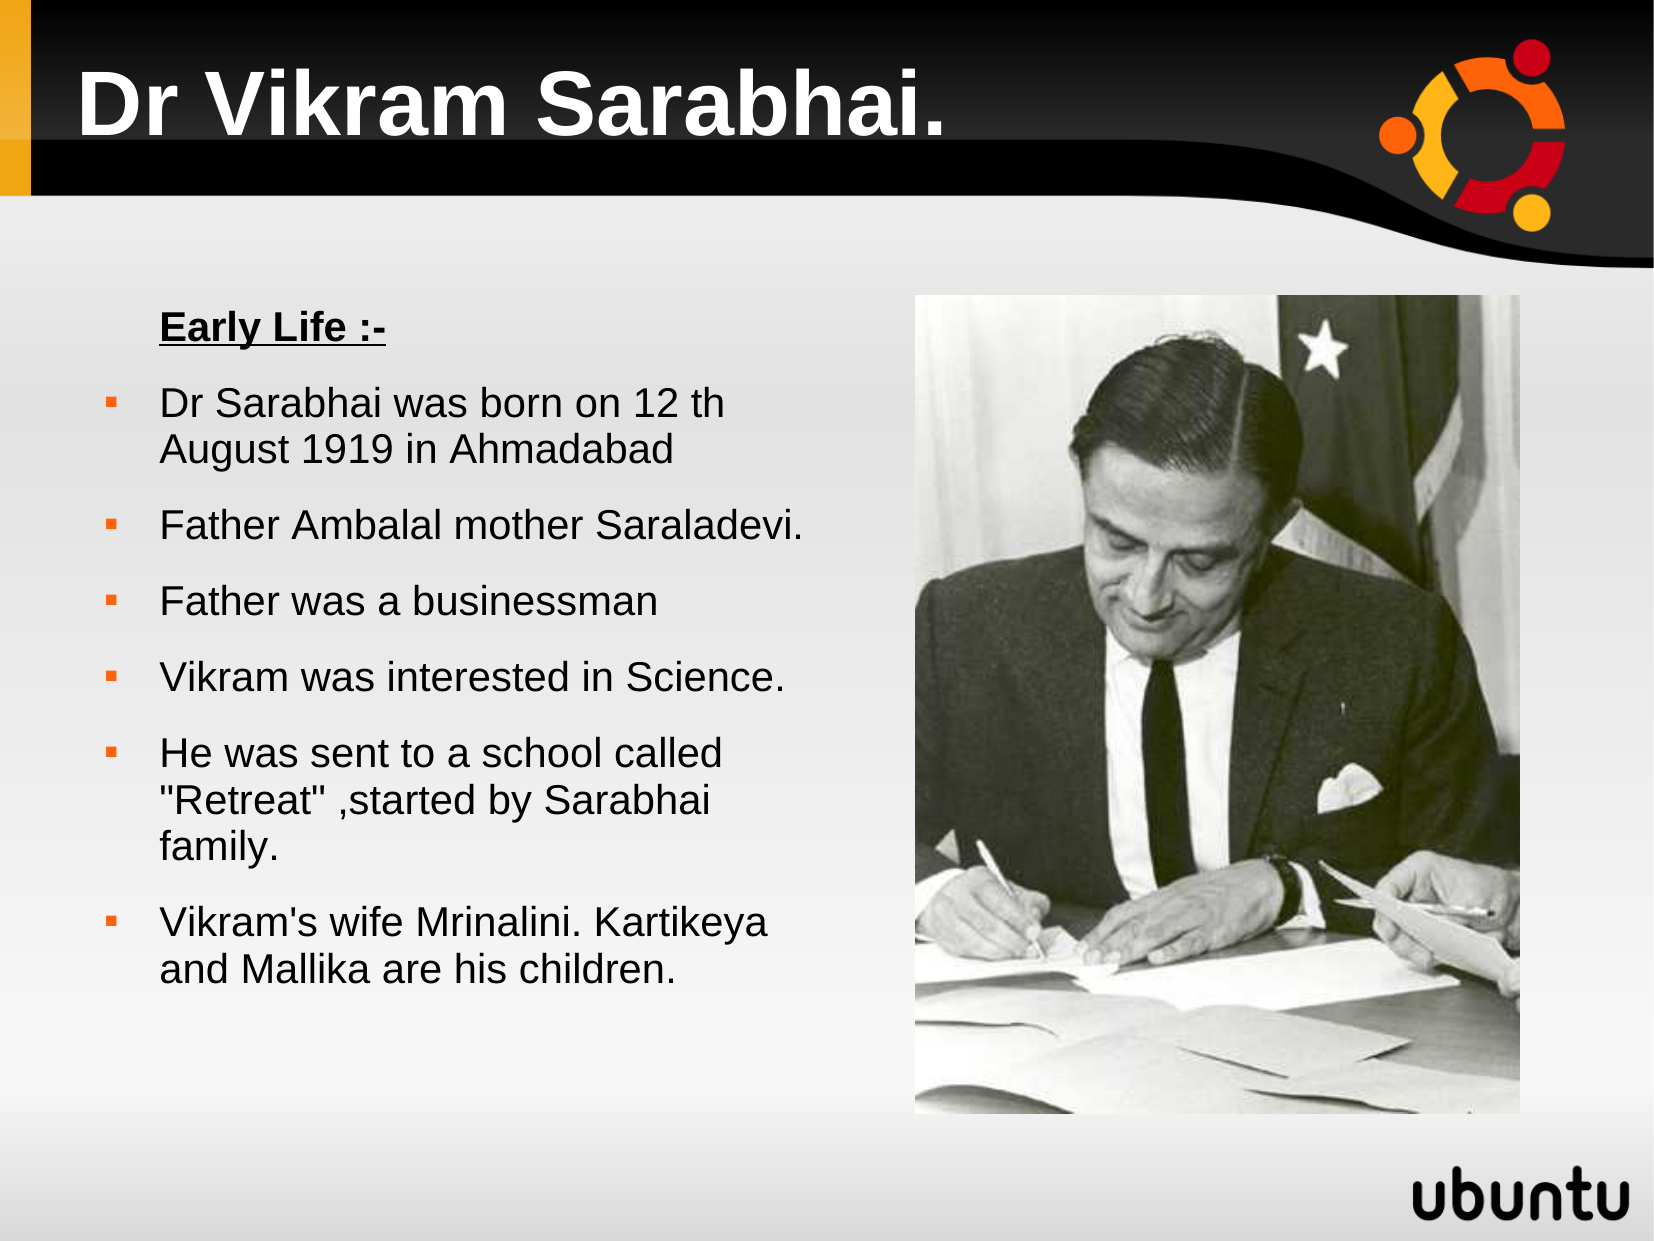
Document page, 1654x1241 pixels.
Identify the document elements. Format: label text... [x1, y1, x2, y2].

title Dr Vikram Sarabhai. [76, 0, 1565, 208]
picture [0, 0, 1654, 1241]
list Early Life :- Dr Sarabhai was born on 12 th August 1919 in Ahmadabad Father Ambalal mother Saraladevi. Father was a businessman Vikram was interested in Science. He was sent to a school called "Retreat" ,started by Sarabhai family. Vikram's wife Mrinalini. Kartikeya and Mallika are his children. [88, 303, 815, 1201]
